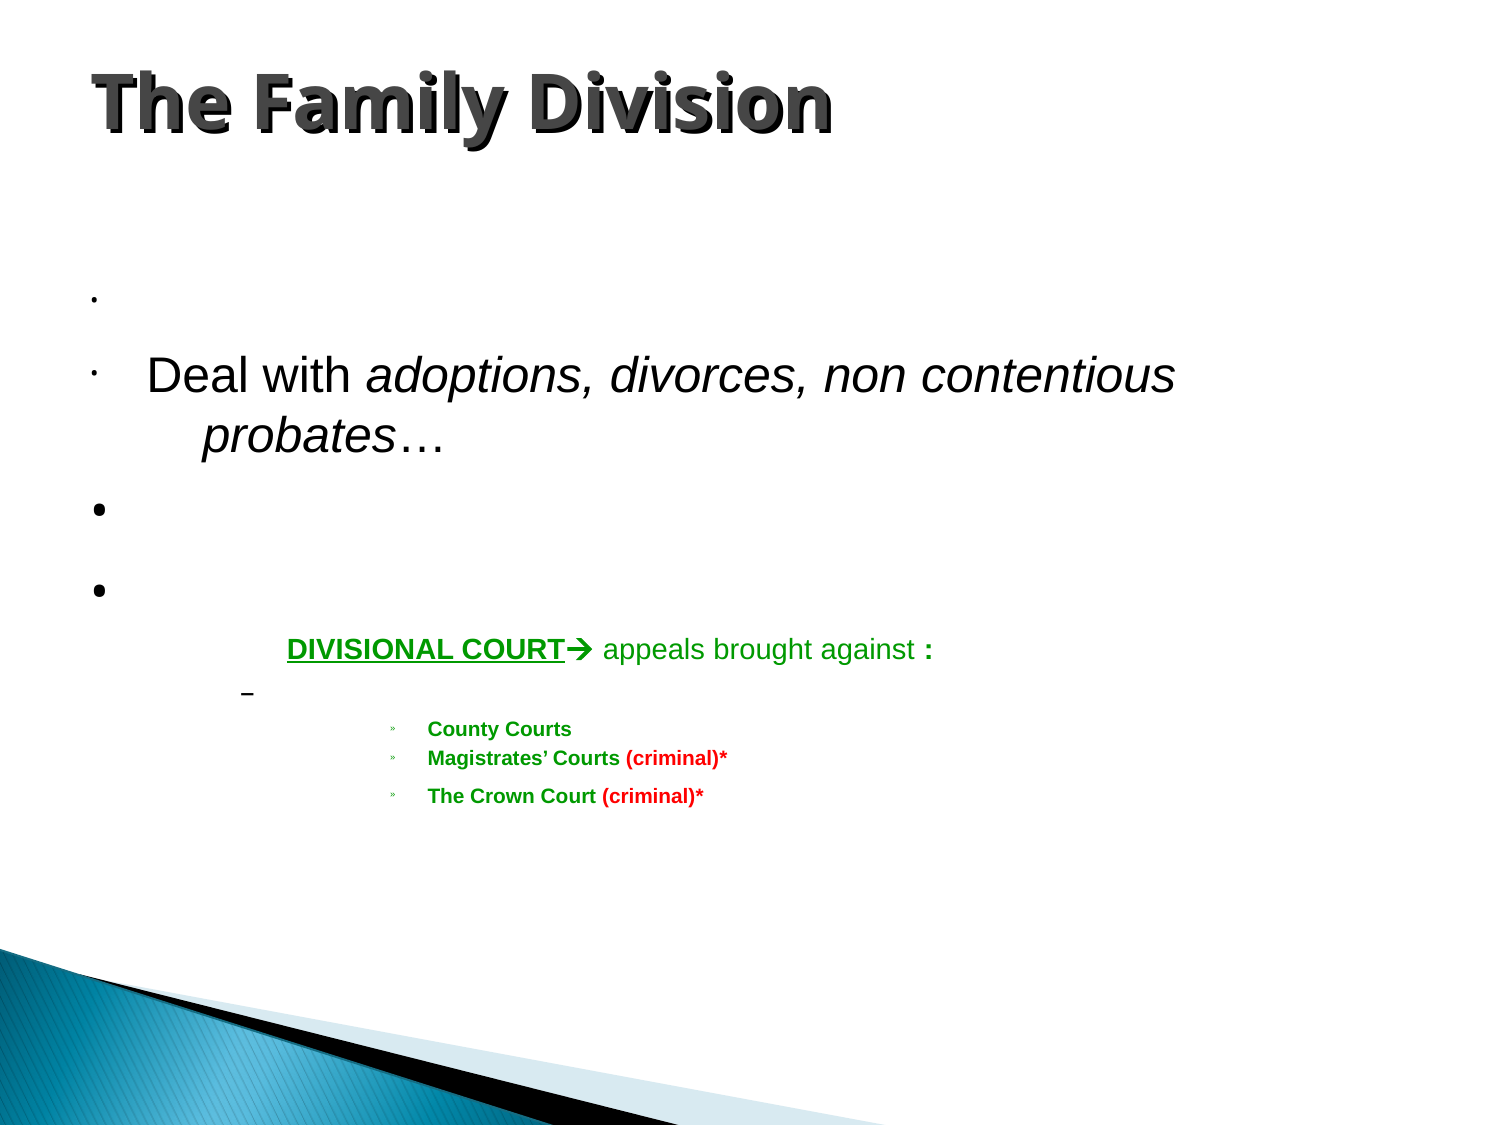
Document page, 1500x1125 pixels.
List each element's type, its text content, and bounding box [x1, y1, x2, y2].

title The Family Division [75, 45, 1426, 233]
text_box Deal with adoptions, divorces, non contentious probates… DIVISIONAL COURT appeals brought against : County Courts Magistrates’ Courts (criminal)* The Crown Court (criminal)* [75, 262, 1425, 1005]
